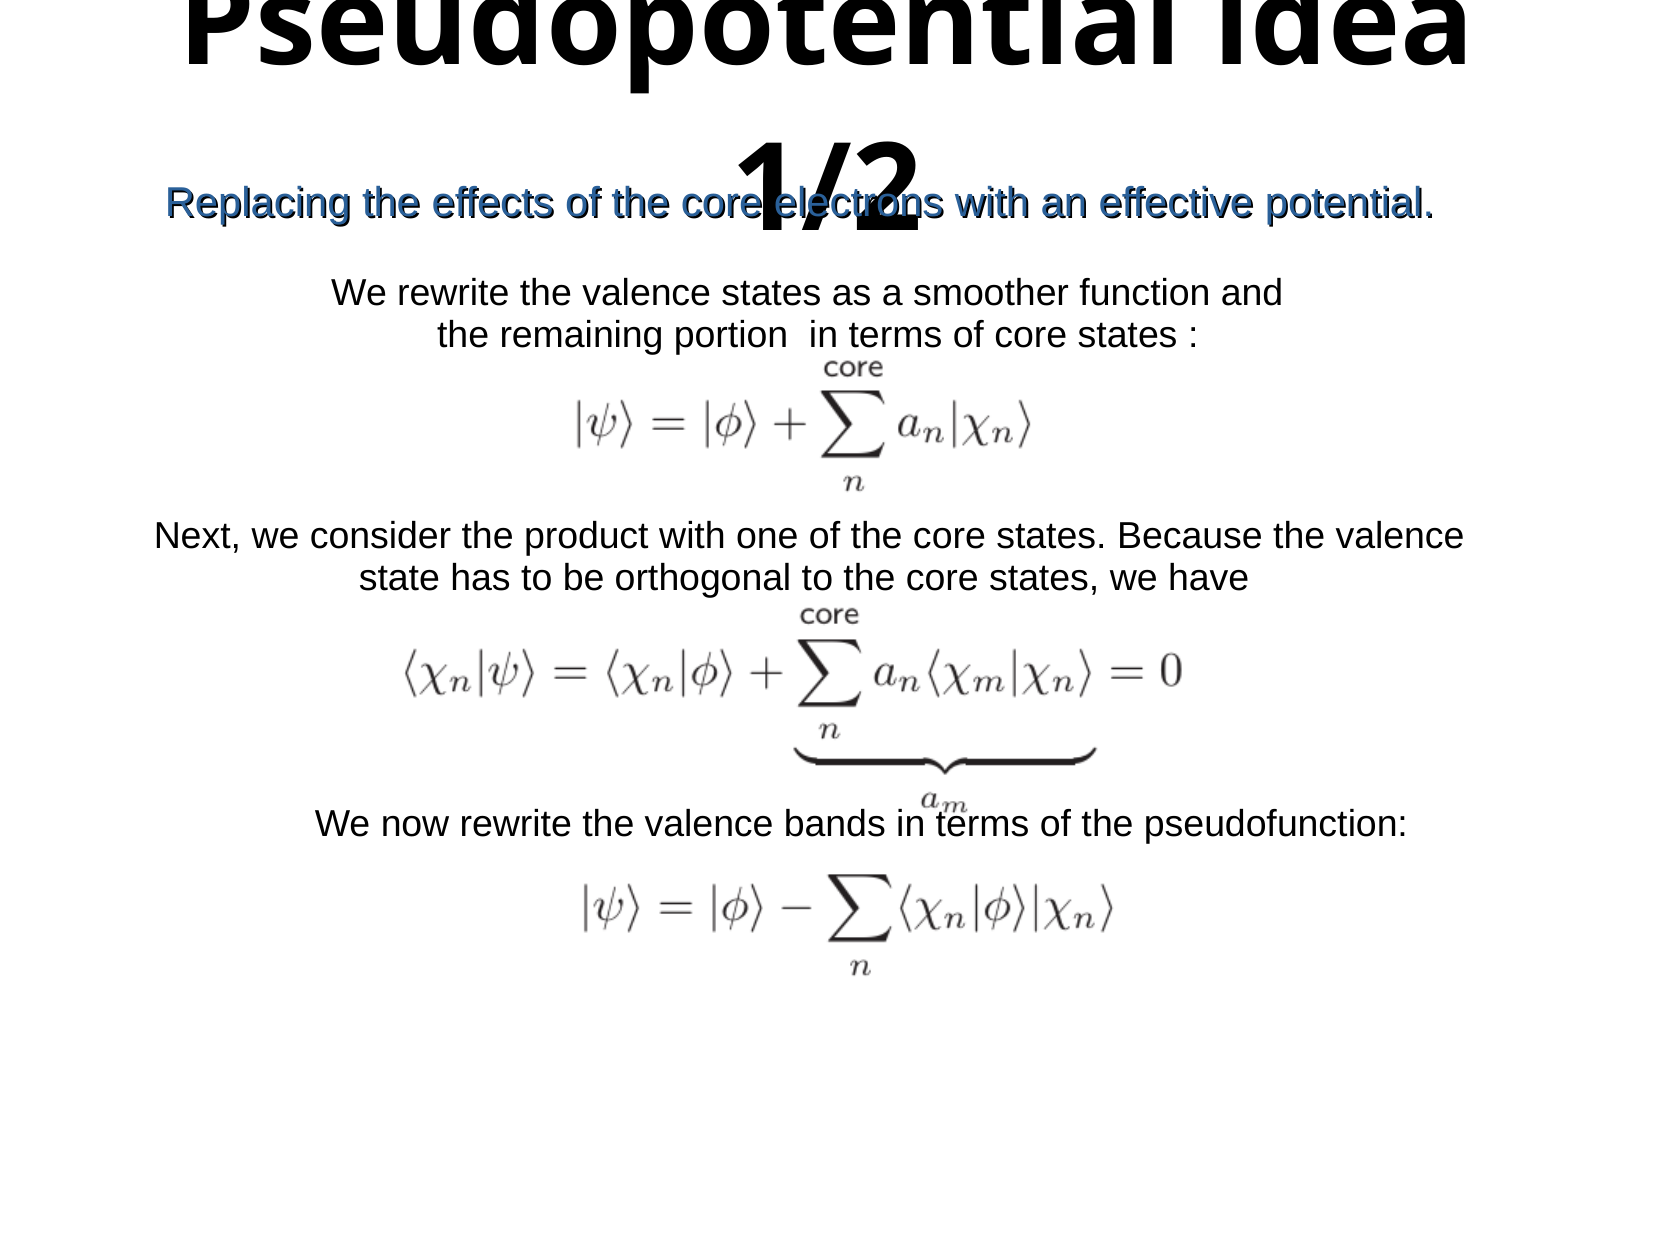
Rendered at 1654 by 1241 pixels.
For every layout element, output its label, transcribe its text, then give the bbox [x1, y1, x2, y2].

text_box We now rewrite the valence bands in terms of the pseudofunction: [300, 795, 1443, 852]
title Pseudopotential idea 1/2 [82, 0, 1571, 204]
text_box Replacing the effects of the core electrons with an effective potential. [150, 171, 1501, 241]
text_box Next, we consider the product with one of the core states. Because the valence state has to be orthogonal to the core states, we have [123, 507, 1486, 616]
text_box We rewrite the valence states as a smoother function and the remaining portion in terms of core states : [151, 264, 1486, 363]
picture [362, 616, 1246, 795]
picture [550, 852, 1156, 988]
picture [535, 363, 1096, 507]
